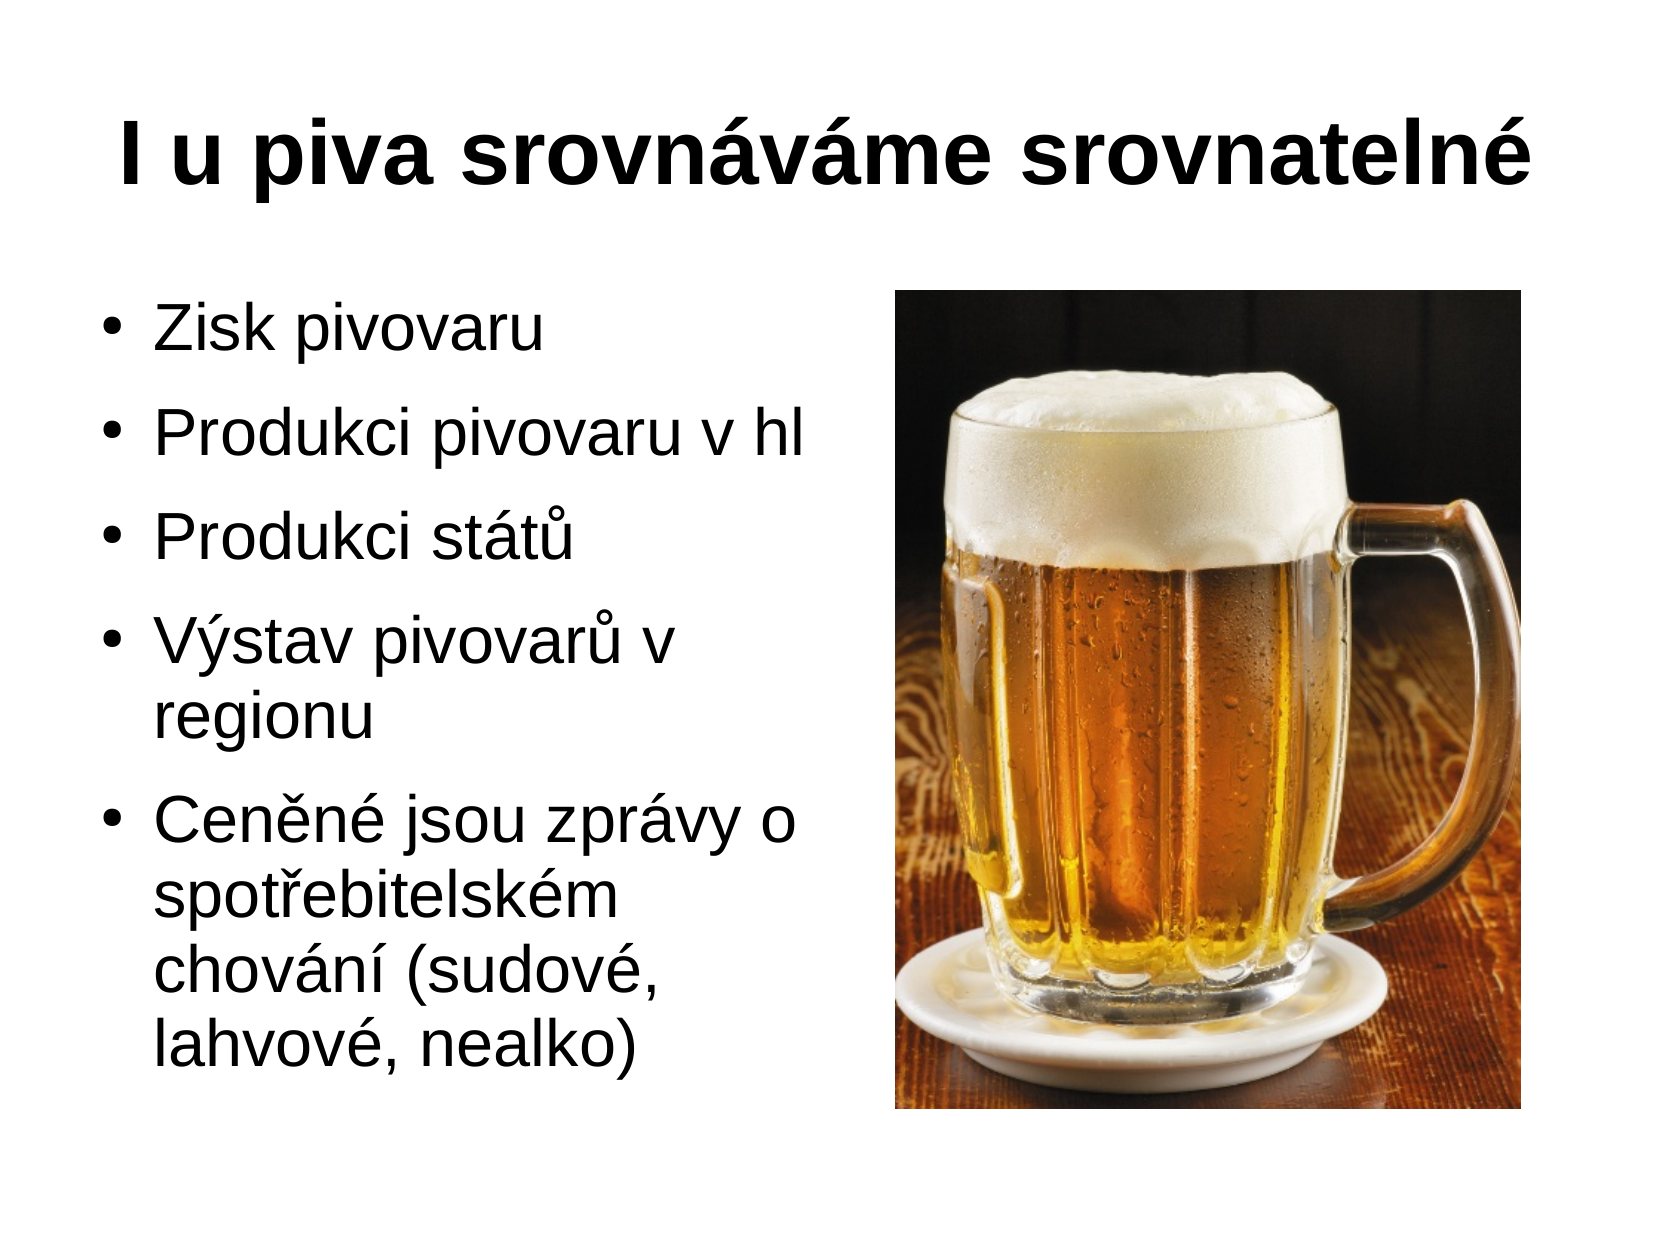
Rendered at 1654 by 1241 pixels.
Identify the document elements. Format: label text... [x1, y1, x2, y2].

title I u piva srovnáváme srovnatelné [82, 49, 1571, 257]
list Zisk pivovaru Produkci pivovaru v hl Produkci států Výstav pivovarů v regionu Ceněné jsou zprávy o spotřebitelském chování (sudové, lahvové, nealko) [82, 290, 809, 1109]
picture [895, 290, 1521, 1109]
